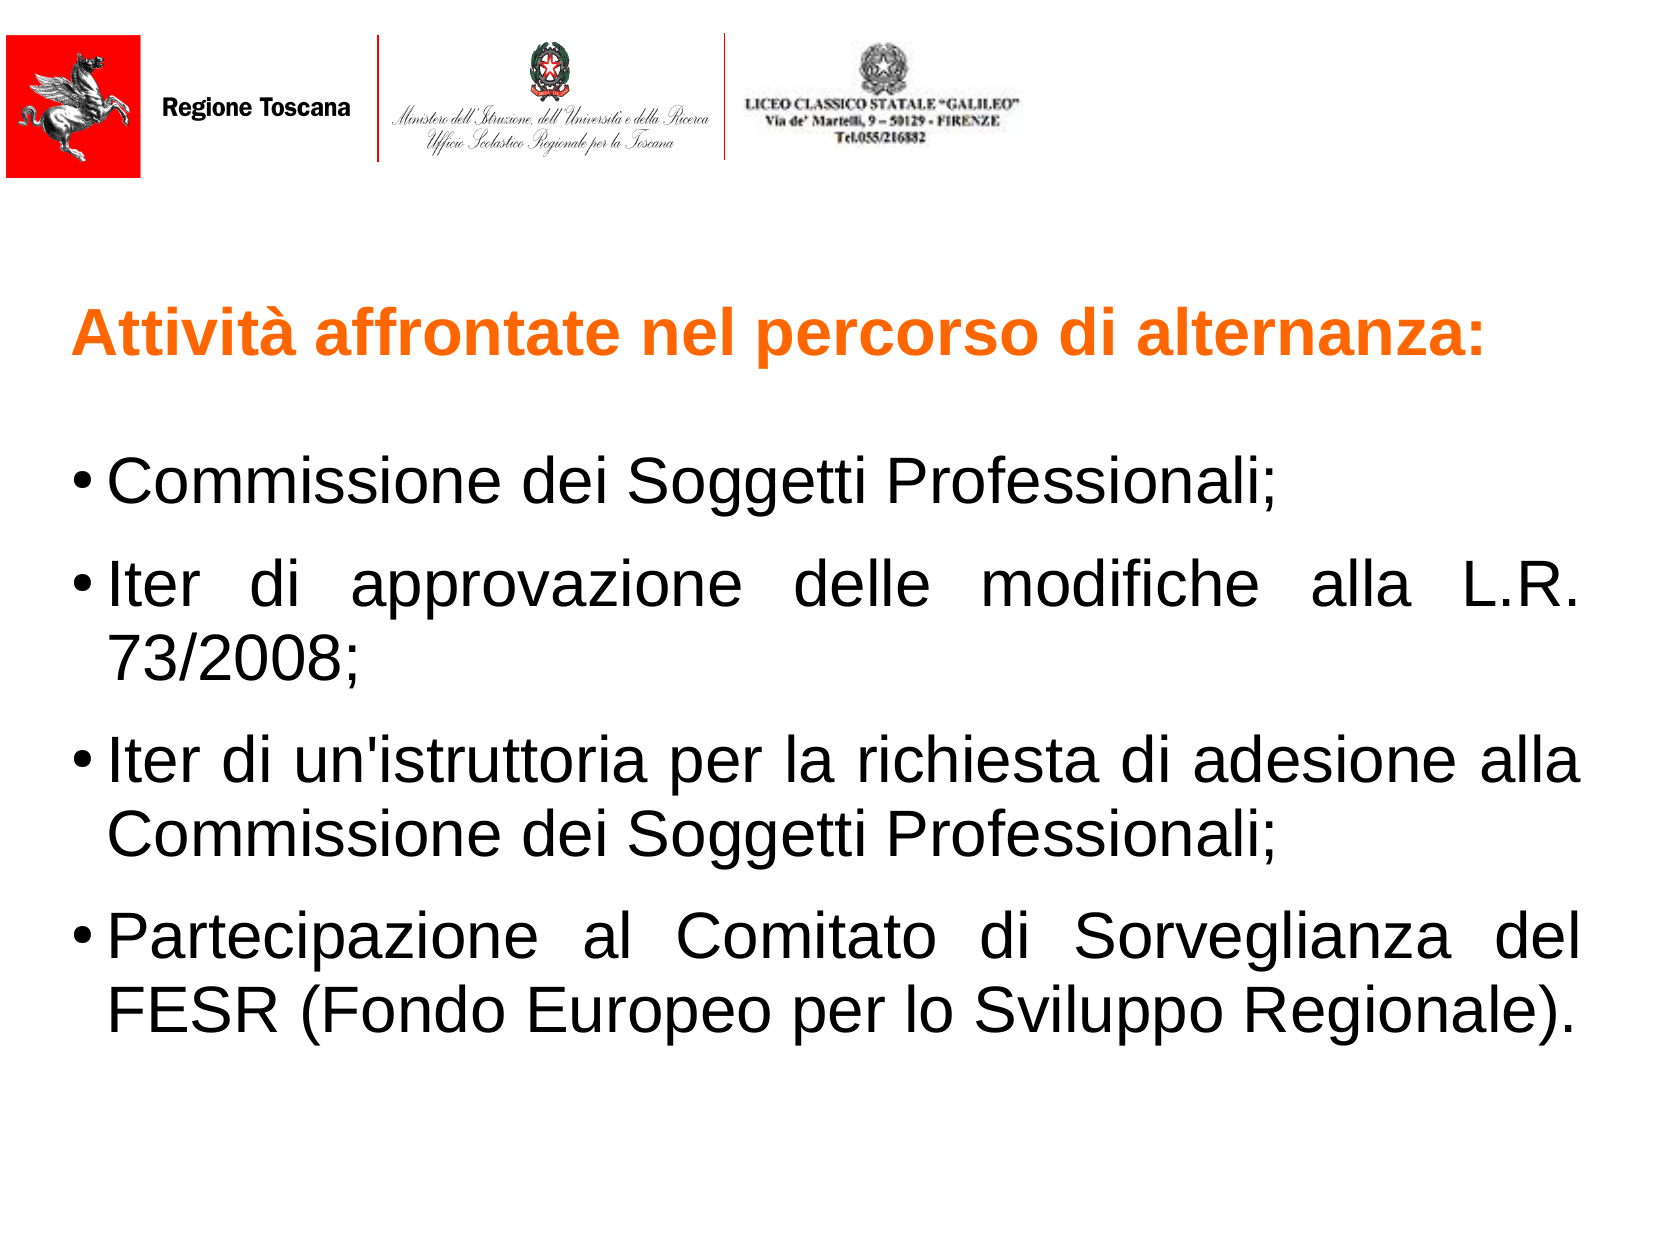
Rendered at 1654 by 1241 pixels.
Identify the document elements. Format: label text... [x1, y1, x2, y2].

subtitle Attività affrontate nel percorso di alternanza: Commissione dei Soggetti Professionali; Iter di approvazione delle modifiche alla L.R. 73/2008; Iter di un'istruttoria per la richiesta di adesione alla Commissione dei Soggetti Professionali; Partecipazione al Comitato di Sorveglianza del FESR (Fondo Europeo per lo Sviluppo Regionale). [70, 295, 1583, 1123]
picture [389, 36, 712, 162]
picture [743, 41, 1023, 148]
picture [6, 35, 353, 178]
